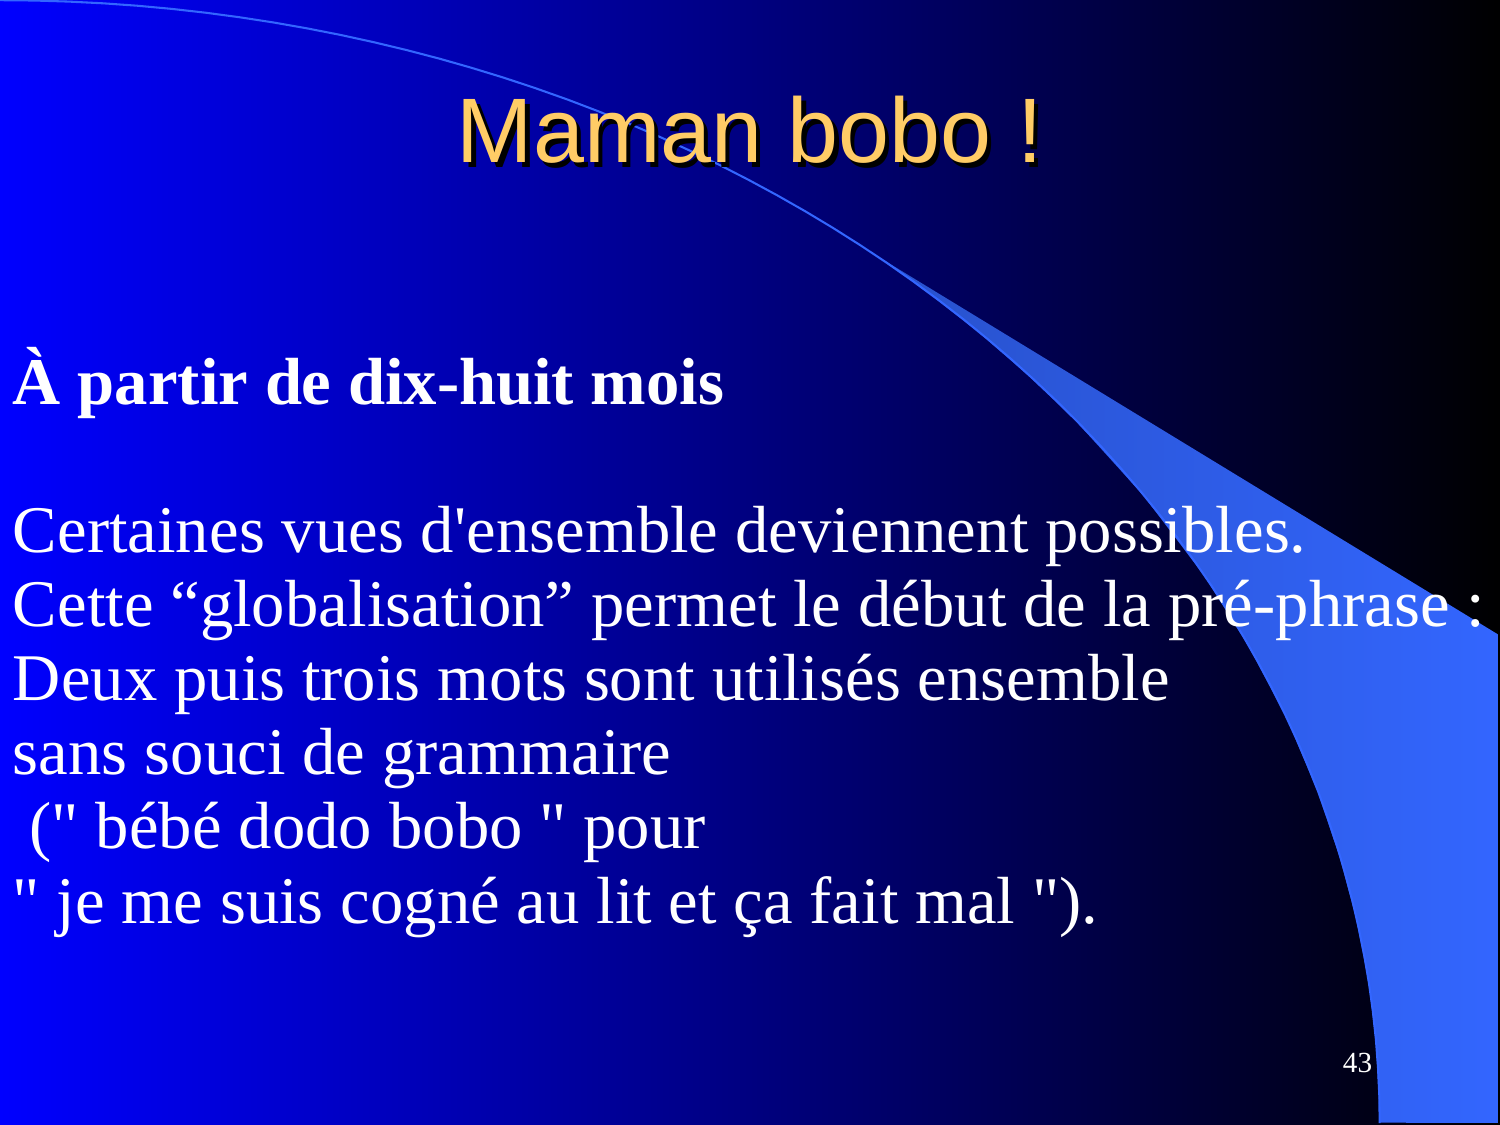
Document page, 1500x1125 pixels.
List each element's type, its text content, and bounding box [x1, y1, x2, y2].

text_box À partir de dix-huit mois Certaines vues d'ensemble deviennent possibles. Cette “globalisation” permet le début de la pré-phrase : Deux puis trois mots sont utilisés ensemble sans souci de grammaire (" bébé dodo bobo " pour " je me suis cogné au lit et ça fait mal "). [0, 337, 1500, 946]
title Maman bobo ! [112, 37, 1388, 225]
